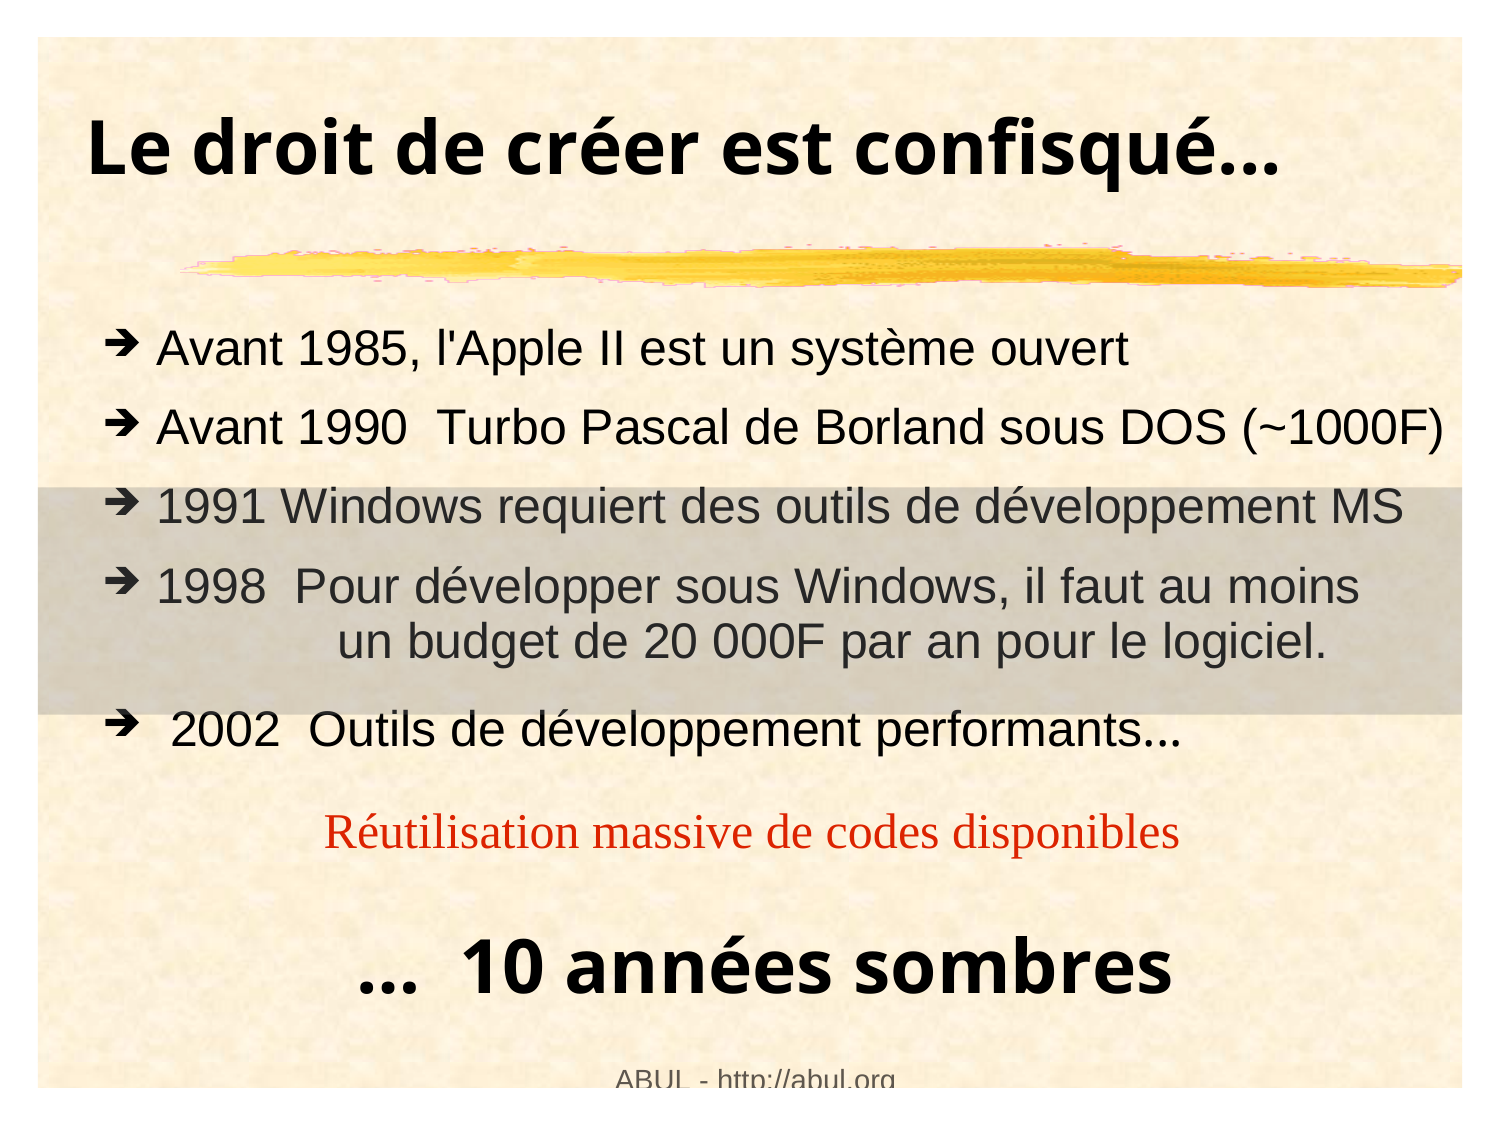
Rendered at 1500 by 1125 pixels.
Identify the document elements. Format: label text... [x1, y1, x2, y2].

picture [811, 1076, 818, 1088]
title Le droit de créer est confisqué... [85, 39, 1463, 253]
picture [37, 715, 1463, 1088]
text_box [37, 487, 1463, 715]
picture [754, 1076, 761, 1088]
picture [639, 1081, 649, 1088]
picture [37, 37, 1463, 487]
text_box Avant 1985, l'Apple II est un système ouvert Avant 1990 Turbo Pascal de Borland sous DOS (~1000F) 1991 Windows requiert des outils de développement MS 1998 Pour développer sous Windows, il faut au moins un budget de 20 000F par an pour le logiciel. 2002 Outils de développement performants... Réutilisation massive de codes disponibles [102, 715, 1451, 1001]
text_box Avant 1985, l'Apple II est un système ouvert Avant 1990 Turbo Pascal de Borland sous DOS (~1000F) 1991 Windows requiert des outils de développement MS 1998 Pour développer sous Windows, il faut au moins un budget de 20 000F par an pour le logiciel. 2002 Outils de développement performants... Réutilisation massive de codes disponibles [102, 319, 1451, 487]
picture [883, 1076, 891, 1088]
picture [639, 1072, 648, 1078]
picture [618, 1084, 630, 1088]
picture [738, 1076, 743, 1088]
picture [858, 1076, 866, 1088]
picture [620, 1073, 627, 1082]
text_box … 10 années sombres [356, 917, 1442, 1011]
picture [794, 1082, 801, 1088]
picture [722, 1076, 729, 1088]
